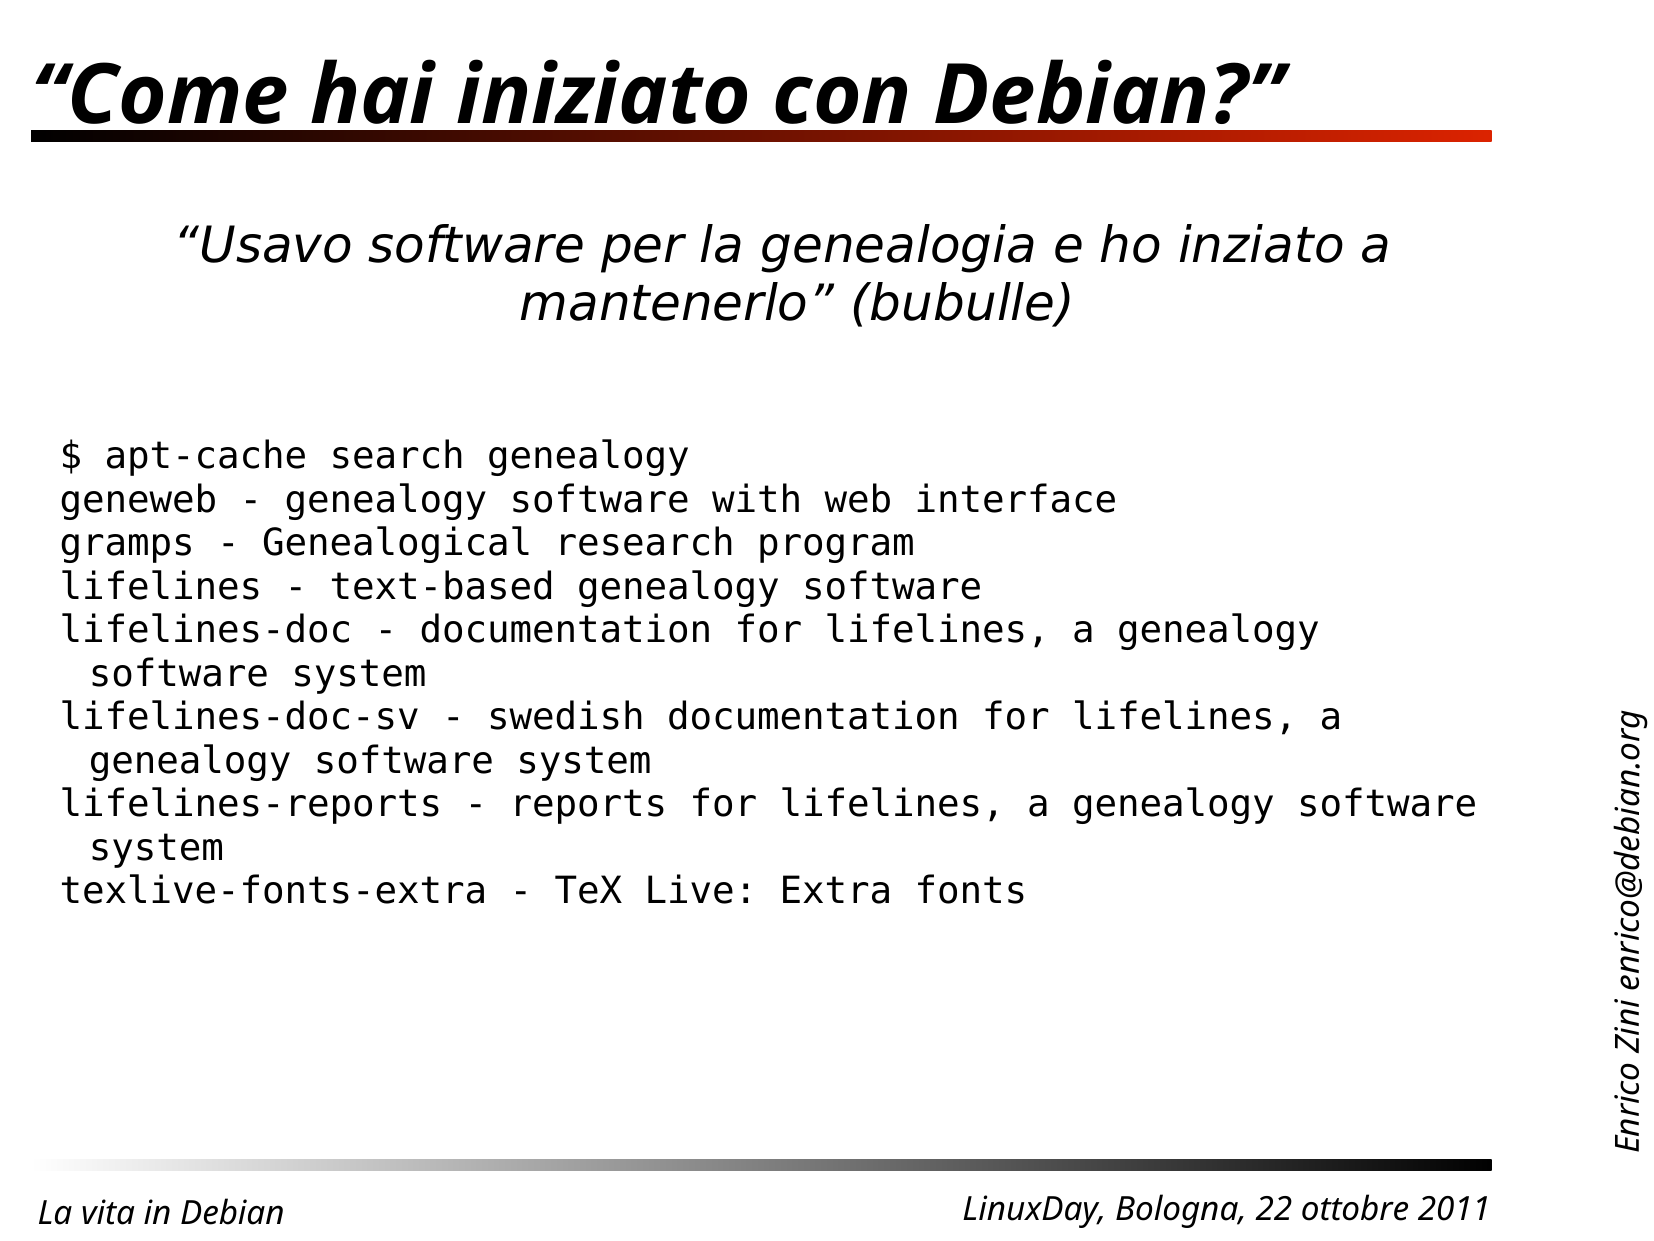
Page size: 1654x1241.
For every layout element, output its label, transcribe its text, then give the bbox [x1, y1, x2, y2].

text_box “Come hai iniziato con Debian?” [31, 34, 1438, 168]
text_box “Usavo software per la genealogia e ho inziato a mantenerlo” (bubulle) $ apt-cache search genealogy geneweb - genealogy software with web interface gramps - Genealogical research program lifelines - text-based genealogy software lifelines-doc - documentation for lifelines, a genealogy software system lifelines-doc-sv - swedish documentation for lifelines, a genealogy software system lifelines-reports - reports for lifelines, a genealogy software system texlive-fonts-extra - TeX Live: Extra fonts [30, 215, 1507, 1089]
